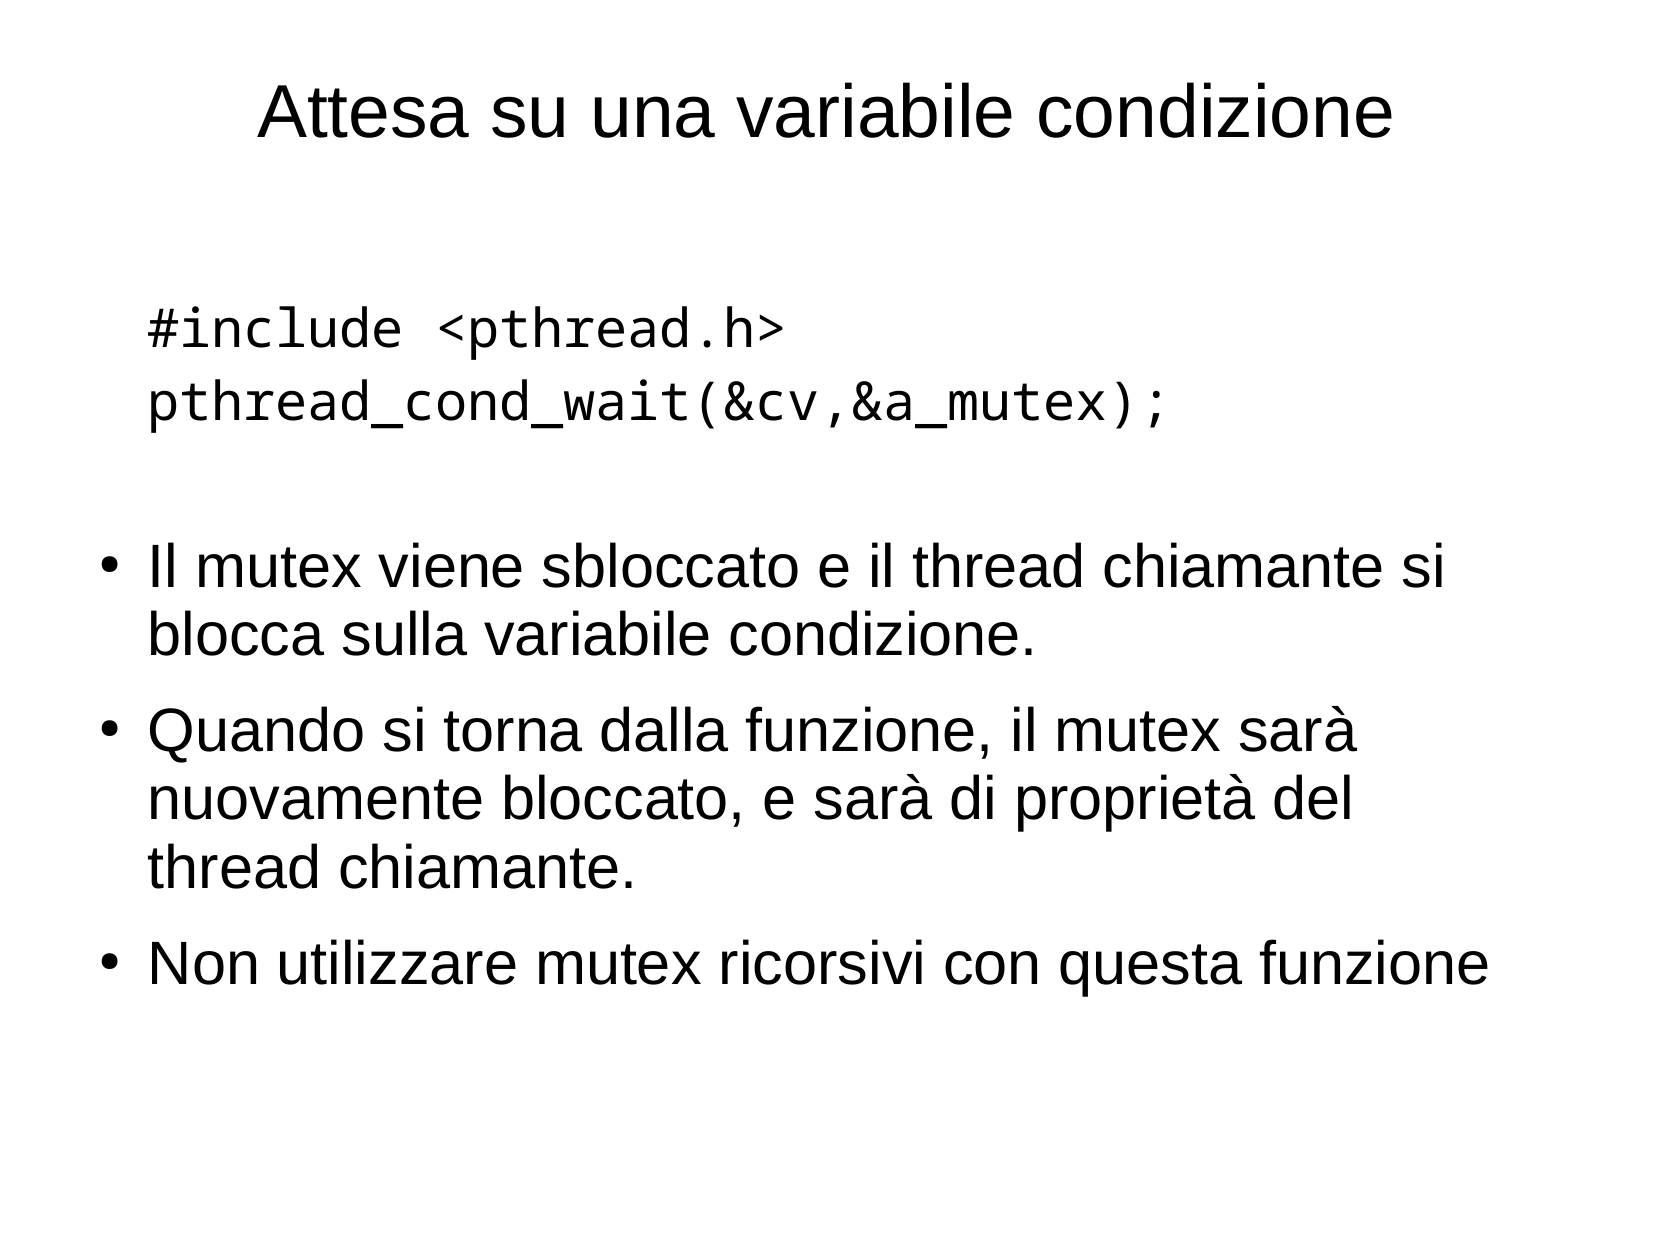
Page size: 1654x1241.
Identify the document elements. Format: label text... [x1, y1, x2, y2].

title Attesa su una variabile condizione [82, 8, 1571, 216]
list #include <pthread.h> pthread_cond_wait(&cv,&a_mutex); Il mutex viene sbloccato e il thread chiamante si blocca sulla variabile condizione. Quando si torna dalla funzione, il mutex sarà nuovamente bloccato, e sarà di proprietà del thread chiamante. Non utilizzare mutex ricorsivi con questa funzione [82, 290, 1538, 1010]
